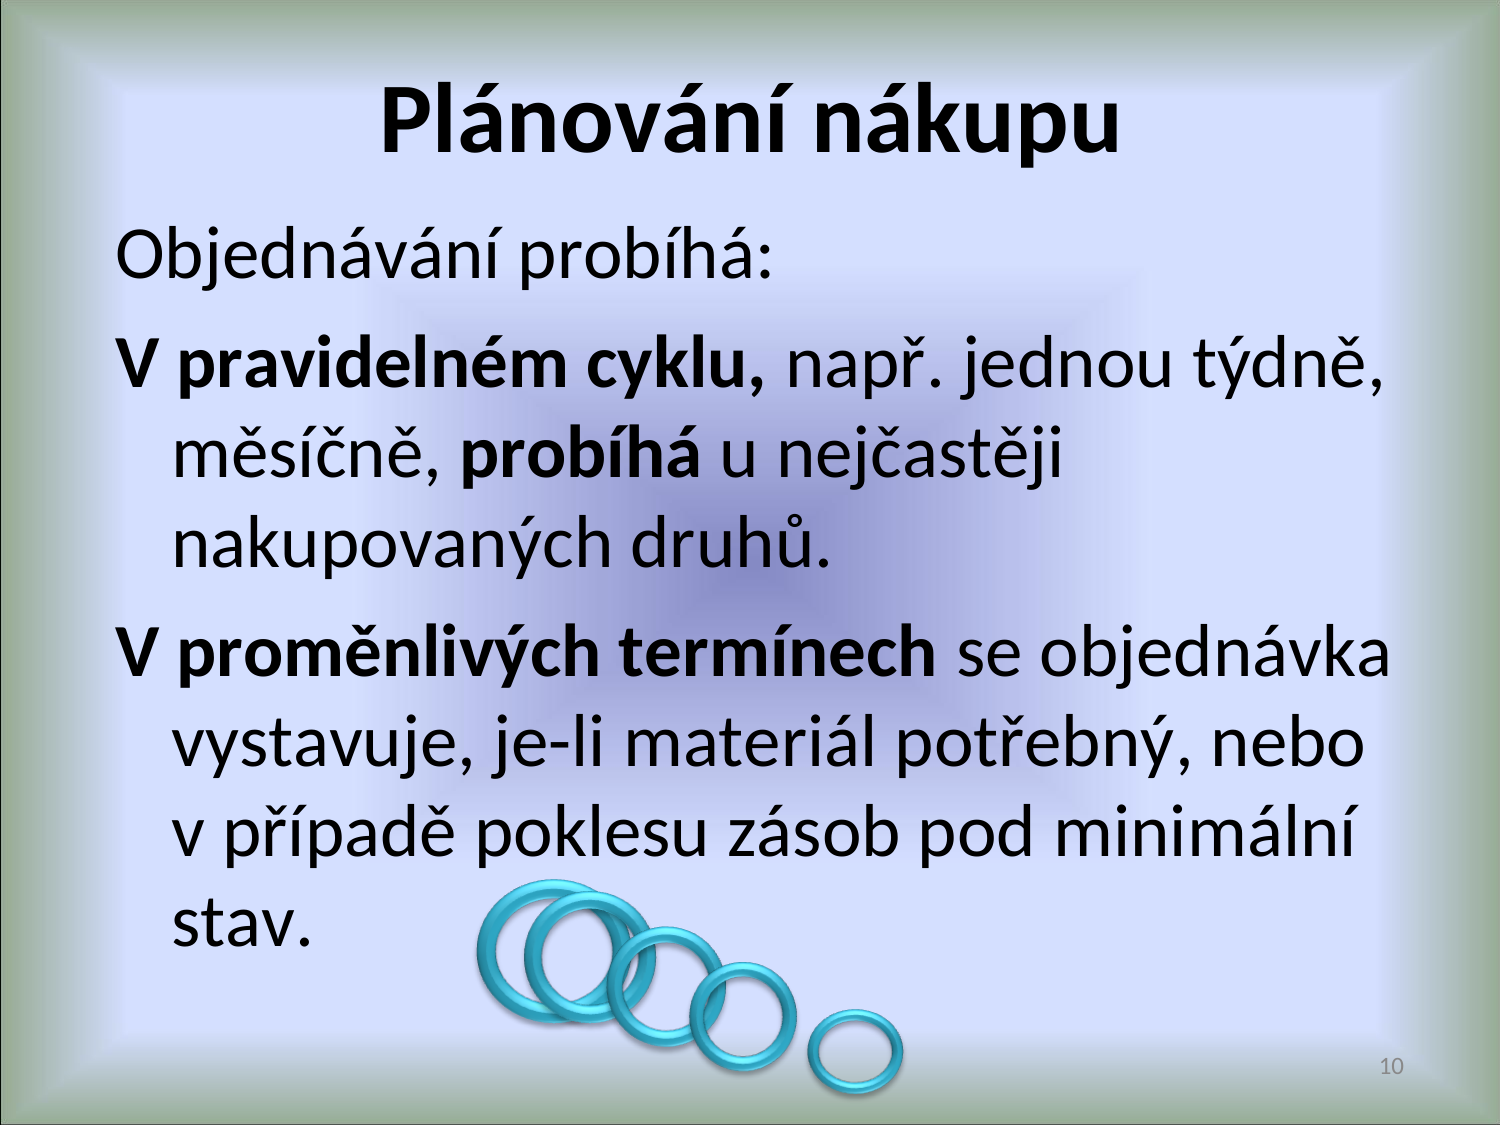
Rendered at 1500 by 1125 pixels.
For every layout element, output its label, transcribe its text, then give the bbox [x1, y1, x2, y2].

list Objednávání probíhá: V pravidelném cyklu, např. jednou týdně, měsíčně, probíhá u nejčastěji nakupovaných druhů. V proměnlivých termínech se objednávka vystavuje, je-li materiál potřebný, nebo v případě poklesu zásob pod minimální stav. [100, 196, 1451, 1125]
picture [467, 874, 913, 1109]
picture [0, 0, 1500, 1125]
title Plánování nákupu [76, 42, 1427, 183]
text_box <číslo> [1068, 1034, 1420, 1095]
